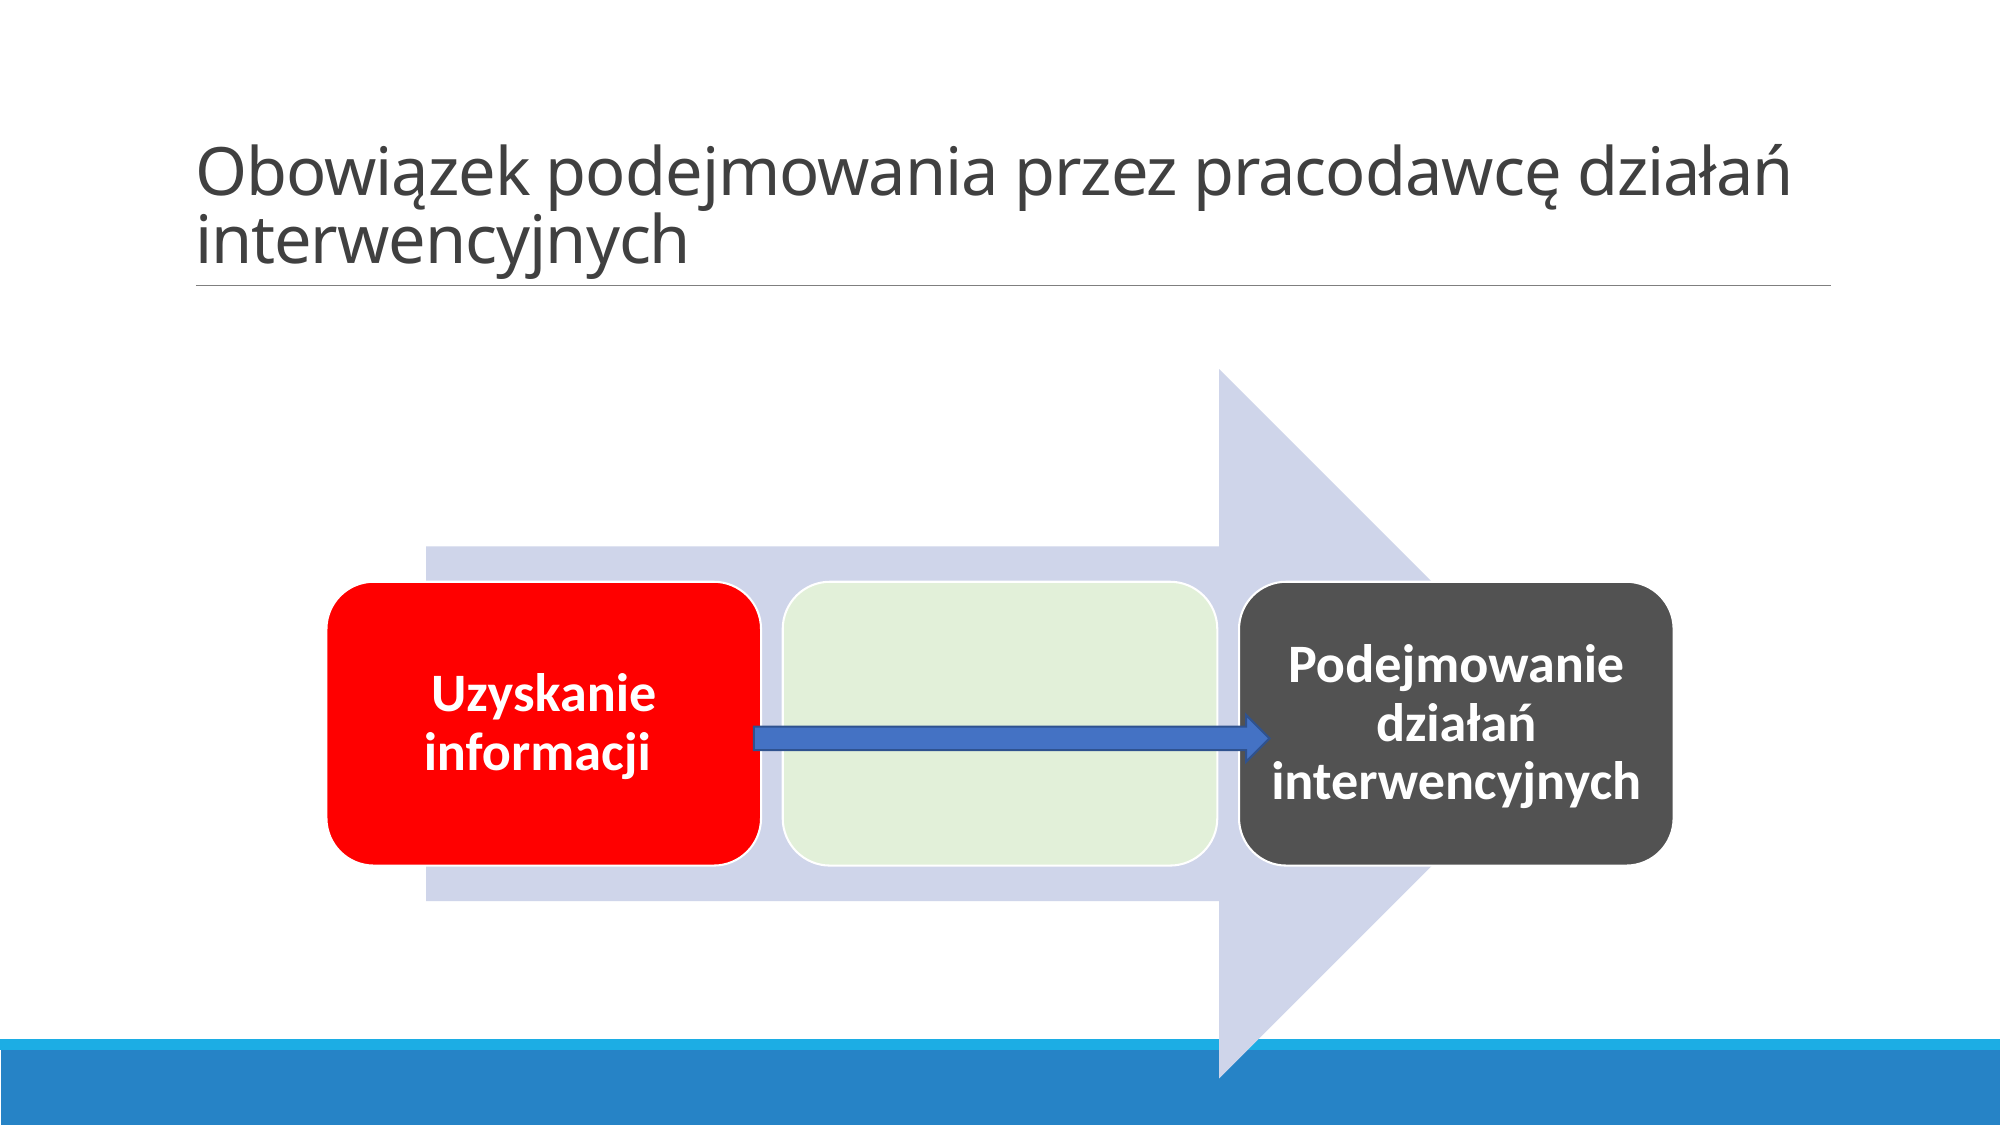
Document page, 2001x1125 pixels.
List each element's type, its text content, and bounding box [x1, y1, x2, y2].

text_box [426, 369, 1432, 1079]
text_box Podejmowanie działań interwencyjnych [1239, 581, 1674, 866]
text_box Uzyskanie informacji [326, 581, 762, 866]
title Obowiązek podejmowania przez pracodawcę działań interwencyjnych [180, 47, 1831, 286]
